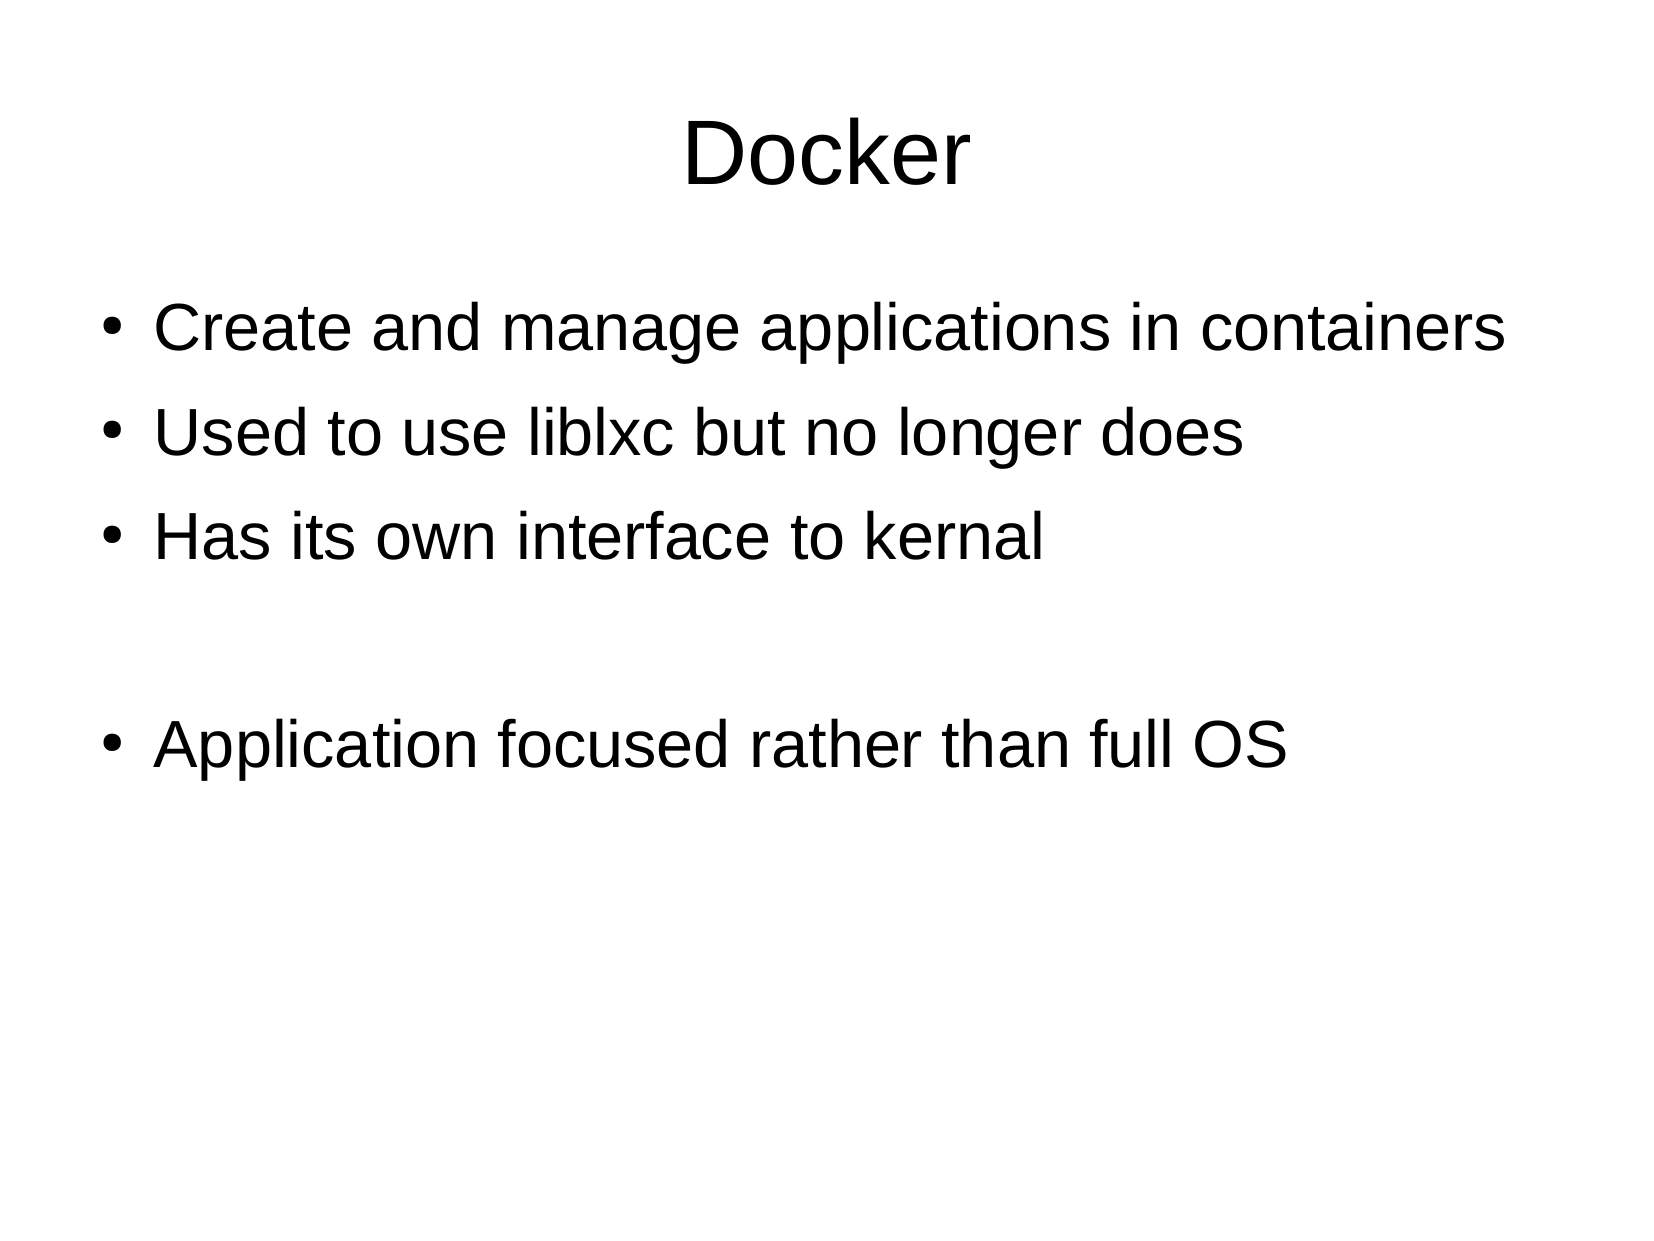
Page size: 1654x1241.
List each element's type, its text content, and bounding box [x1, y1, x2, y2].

list Create and manage applications in containers Used to use liblxc but no longer does Has its own interface to kernal Application focused rather than full OS [82, 290, 1571, 1010]
title Docker [82, 49, 1571, 257]
